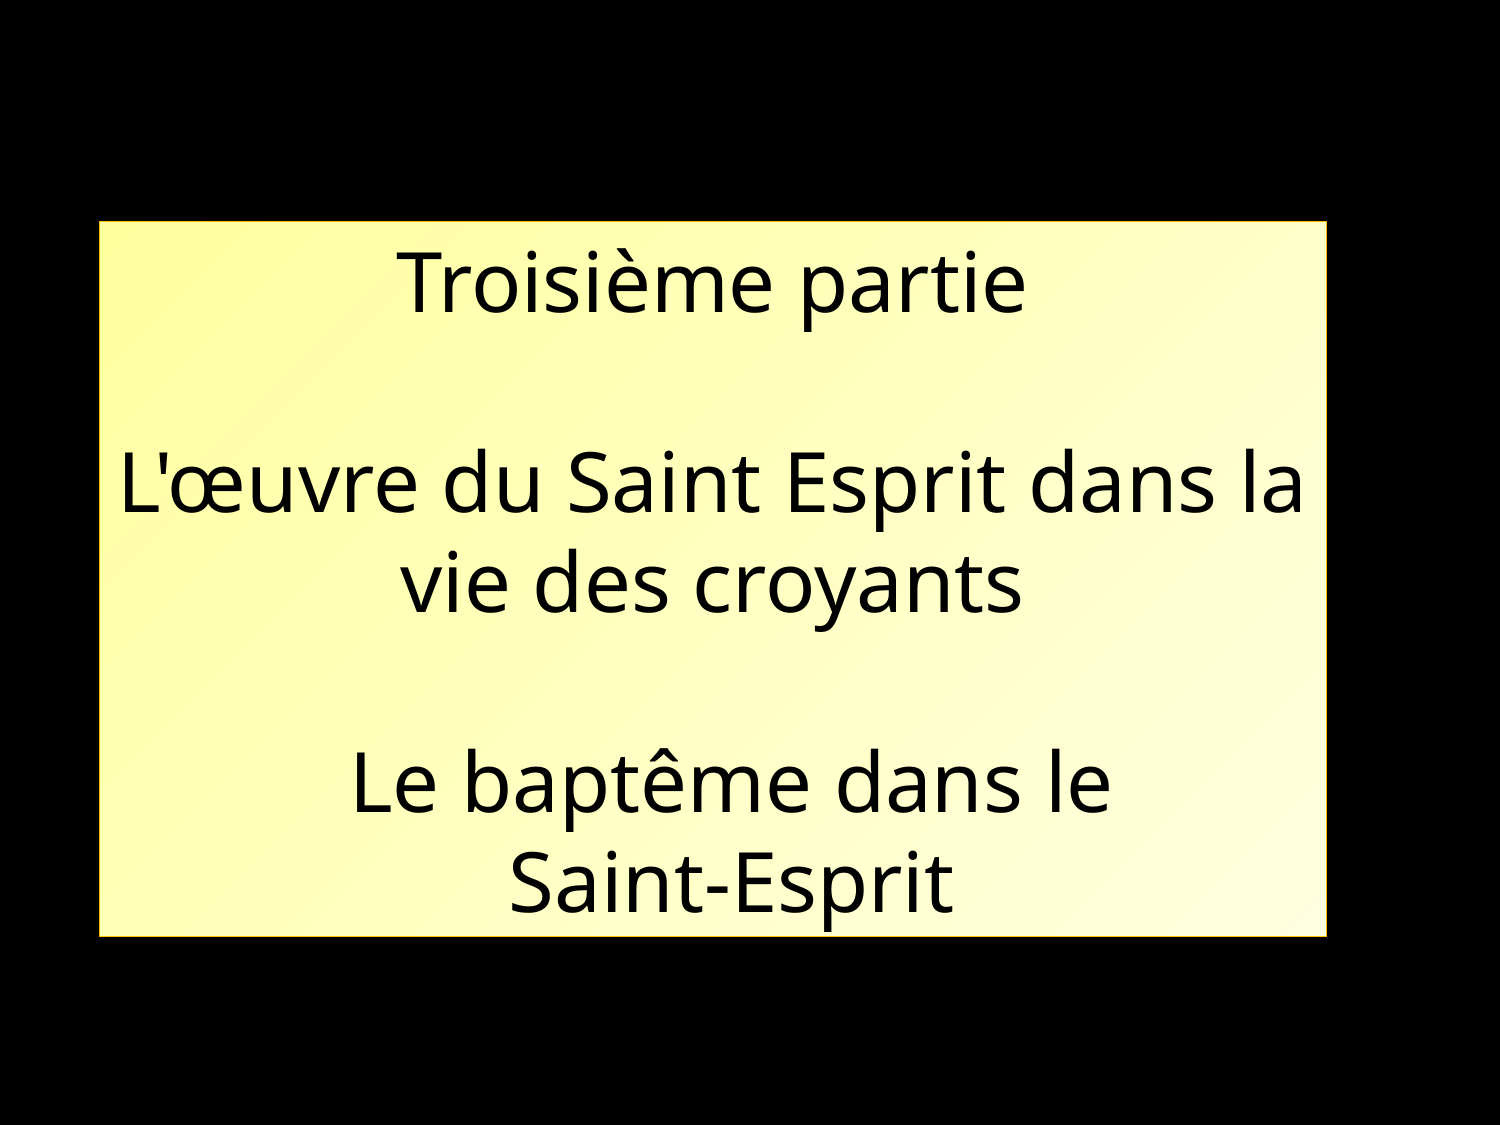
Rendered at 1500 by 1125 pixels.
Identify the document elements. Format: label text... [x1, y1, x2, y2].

text_box Troisième partie L'œuvre du Saint Esprit dans la vie des croyants Le baptême dans le Saint-Esprit [99, 221, 1327, 937]
